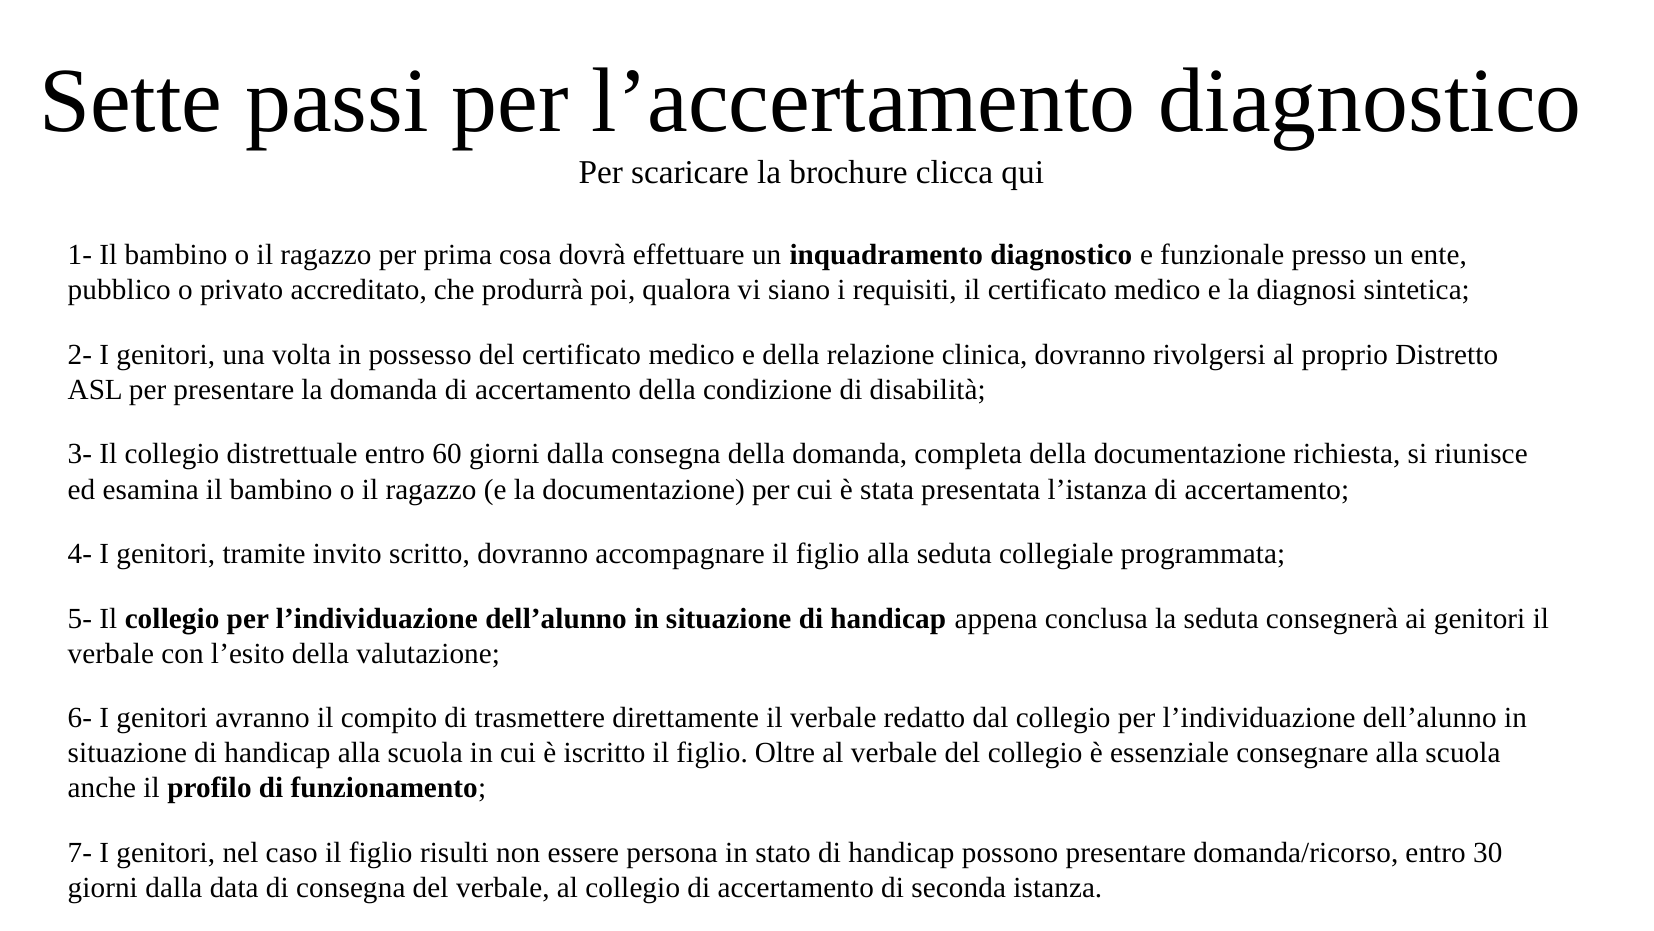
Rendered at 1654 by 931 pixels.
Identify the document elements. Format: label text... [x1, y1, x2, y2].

title Sette passi per l’accertamento diagnostico Per scaricare la brochure clicca qui [8, 13, 1615, 217]
list 1- Il bambino o il ragazzo per prima cosa dovrà effettuare un inquadramento diagnostico e funzionale presso un ente, pubblico o privato accreditato, che produrrà poi, qualora vi siano i requisiti, il certificato medico e la diagnosi sintetica; 2- I genitori, una volta in possesso del certificato medico e della relazione clinica, dovranno rivolgersi al proprio Distretto ASL per presentare la domanda di accertamento della condizione di disabilità; 3- Il collegio distrettuale entro 60 giorni dalla consegna della domanda, completa della documentazione richiesta, si riunisce ed esamina il bambino o il ragazzo (e la documentazione) per cui è stata presentata l’istanza di accertamento; 4- I genitori, tramite invito scritto, dovranno accompagnare il figlio alla seduta collegiale programmata; 5- Il collegio per l’individuazione dell’alunno in situazione di handicap appena conclusa la seduta consegnerà ai genitori il verbale con l’esito della valutazione; 6- I genitori avranno il compito di trasmettere direttamente il verbale redatto dal collegio per l’individuazione dell’alunno in situazione di handicap alla scuola in cui è iscritto il figlio. Oltre al verbale del collegio è essenziale consegnare alla scuola anche il profilo di funzionamento; 7- I genitori, nel caso il figlio risulti non essere persona in stato di handicap possono presentare domanda/ricorso, entro 30 giorni dalla data di consegna del verbale, al collegio di accertamento di seconda istanza. [67, 235, 1556, 912]
